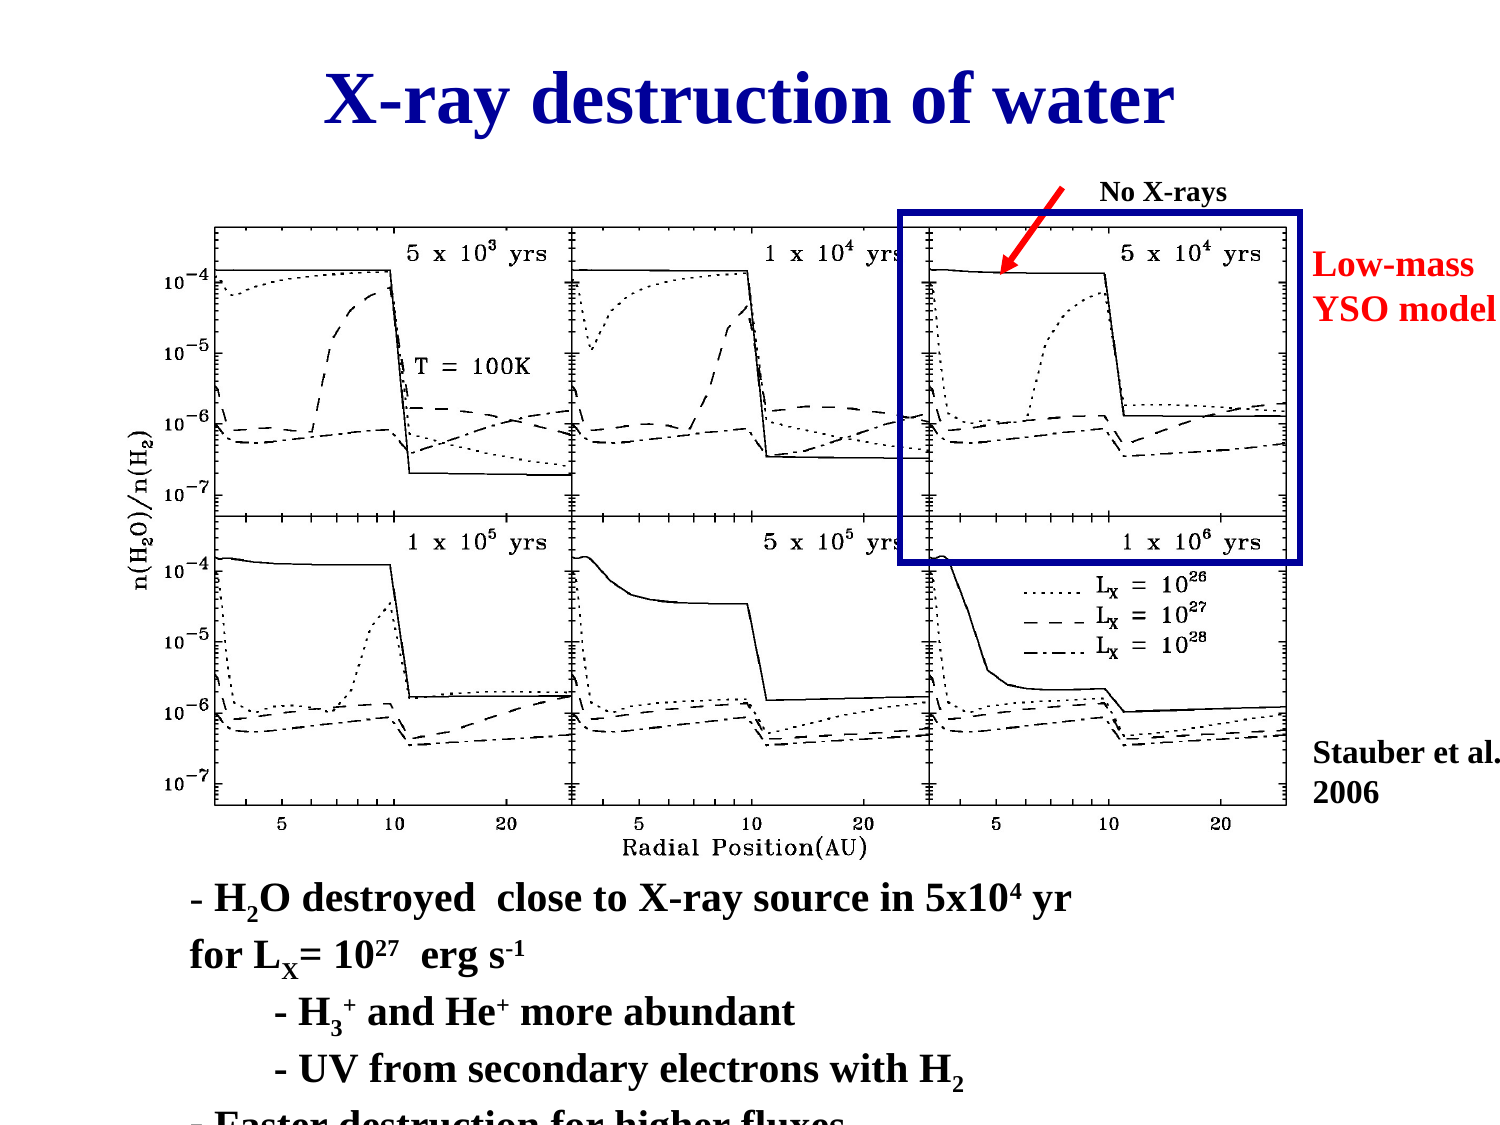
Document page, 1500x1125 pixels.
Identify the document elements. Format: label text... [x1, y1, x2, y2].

picture [125, 224, 1288, 862]
text_box H2O destroyed close to X-ray source in 5x104 yr for LX= 1027 erg s-1 - H3+ and He+ more abundant - UV from secondary electrons with H2 Faster destruction for higher fluxes [174, 862, 1126, 1125]
picture [903, 224, 1288, 559]
title X-ray destruction of water [112, 0, 1388, 188]
text_box Stauber et al. 2006 [1298, 722, 1500, 818]
text_box No X-rays [1084, 164, 1243, 209]
text_box Low-mass YSO model [1303, 231, 1500, 337]
